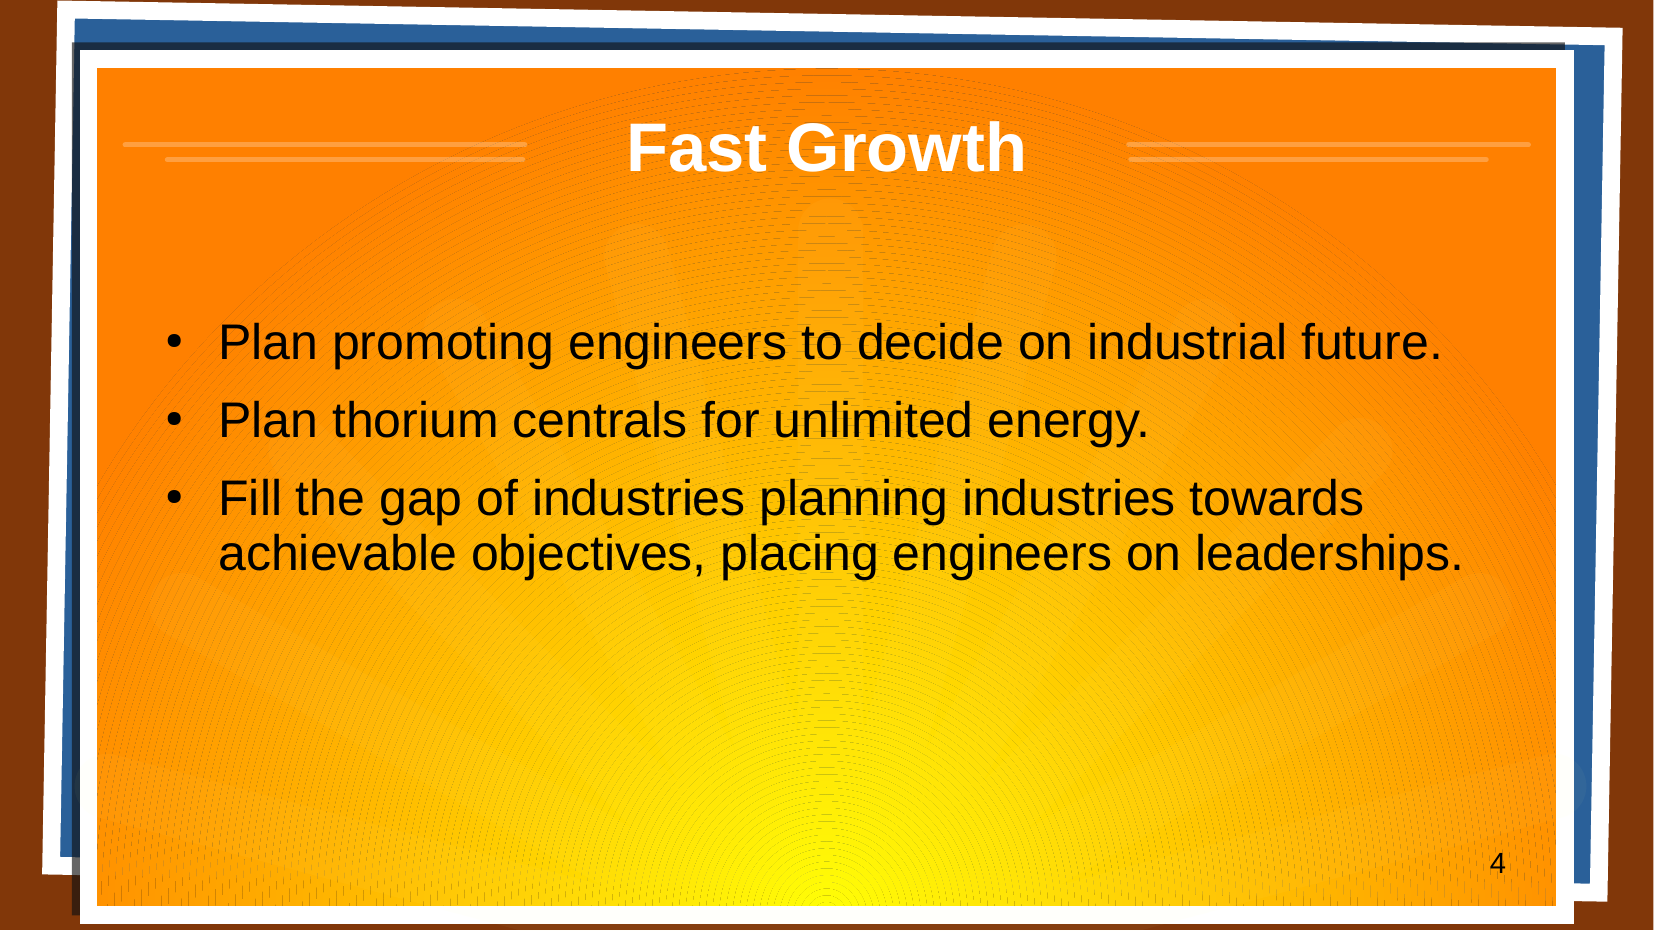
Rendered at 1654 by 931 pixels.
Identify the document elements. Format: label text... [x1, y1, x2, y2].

list Plan promoting engineers to decide on industrial future. Plan thorium centrals for unlimited energy. Fill the gap of industries planning industries towards achievable objectives, placing engineers on leaderships. [147, 236, 1506, 827]
title Fast Growth [531, 70, 1123, 225]
